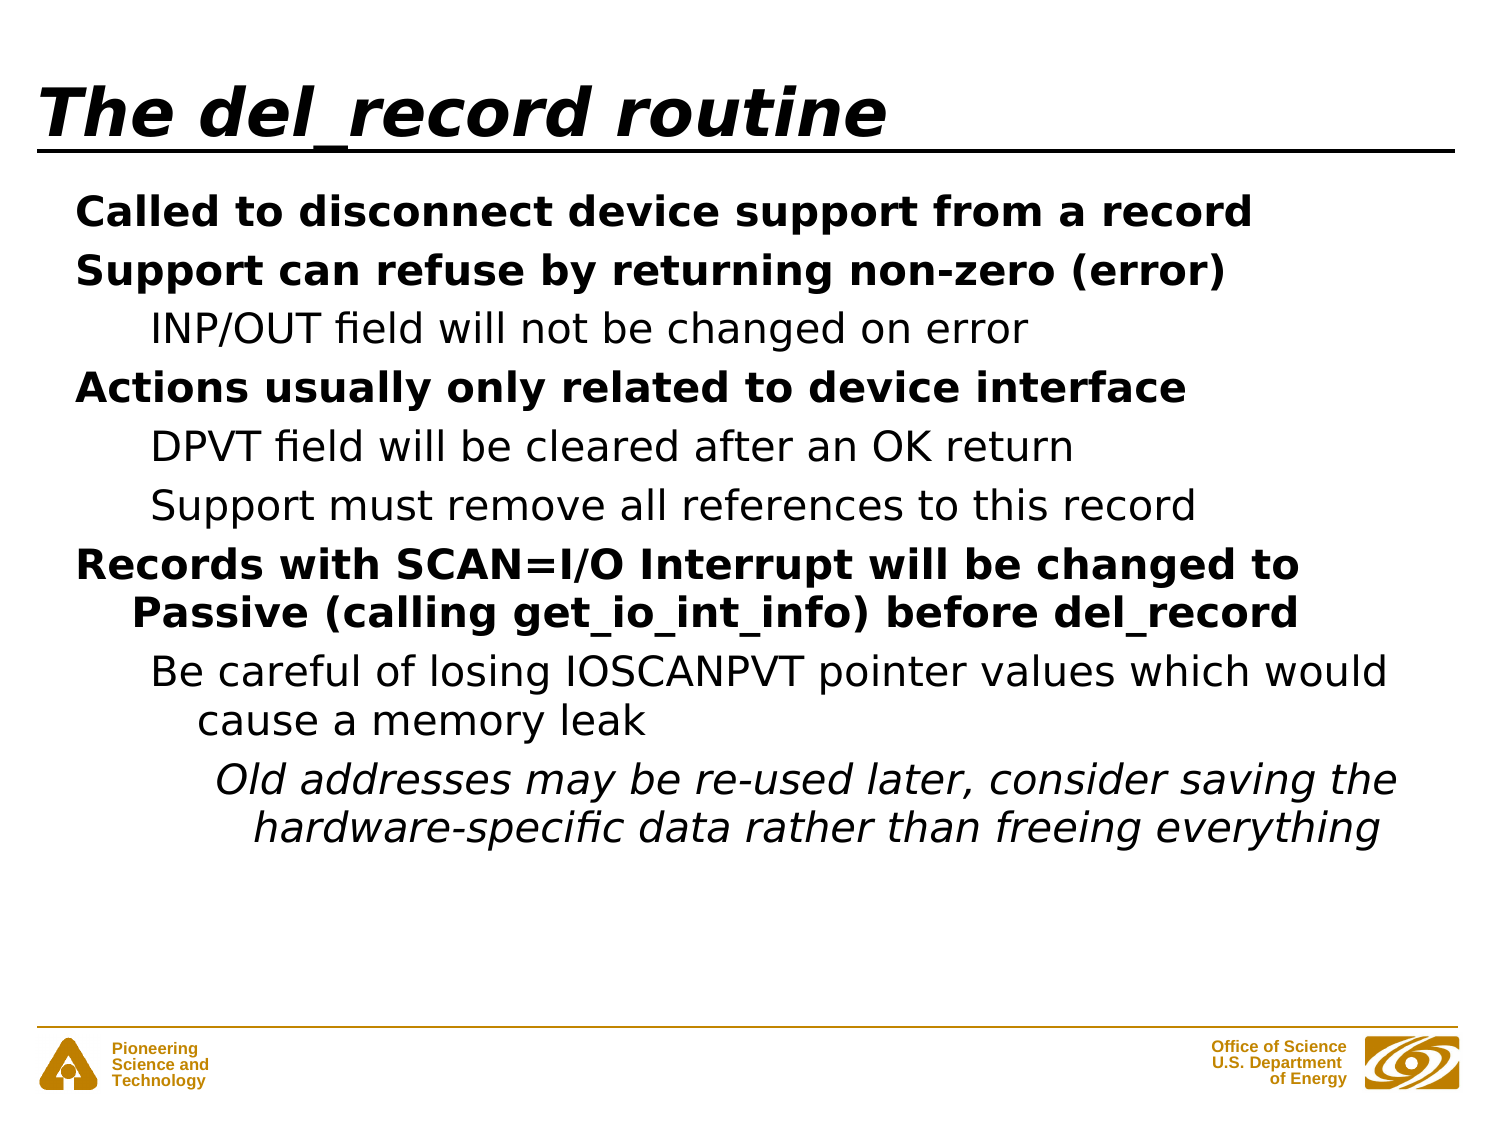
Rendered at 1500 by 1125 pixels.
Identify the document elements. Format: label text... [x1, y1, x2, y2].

picture [35, 1034, 101, 1094]
list Called to disconnect device support from a record Support can refuse by returning non-zero (error) INP/OUT field will not be changed on error Actions usually only related to device interface DPVT field will be cleared after an OK return Support must remove all references to this record Records with SCAN=I/O Interrupt will be changed to Passive (calling get_io_int_info) before del_record Be careful of losing IOSCANPVT pointer values which would cause a memory leak Old addresses may be re-used later, consider saving the hardware-specific data rather than freeing everything [75, 187, 1459, 938]
title The del_record routine [37, 78, 1459, 154]
picture [1362, 1032, 1463, 1093]
